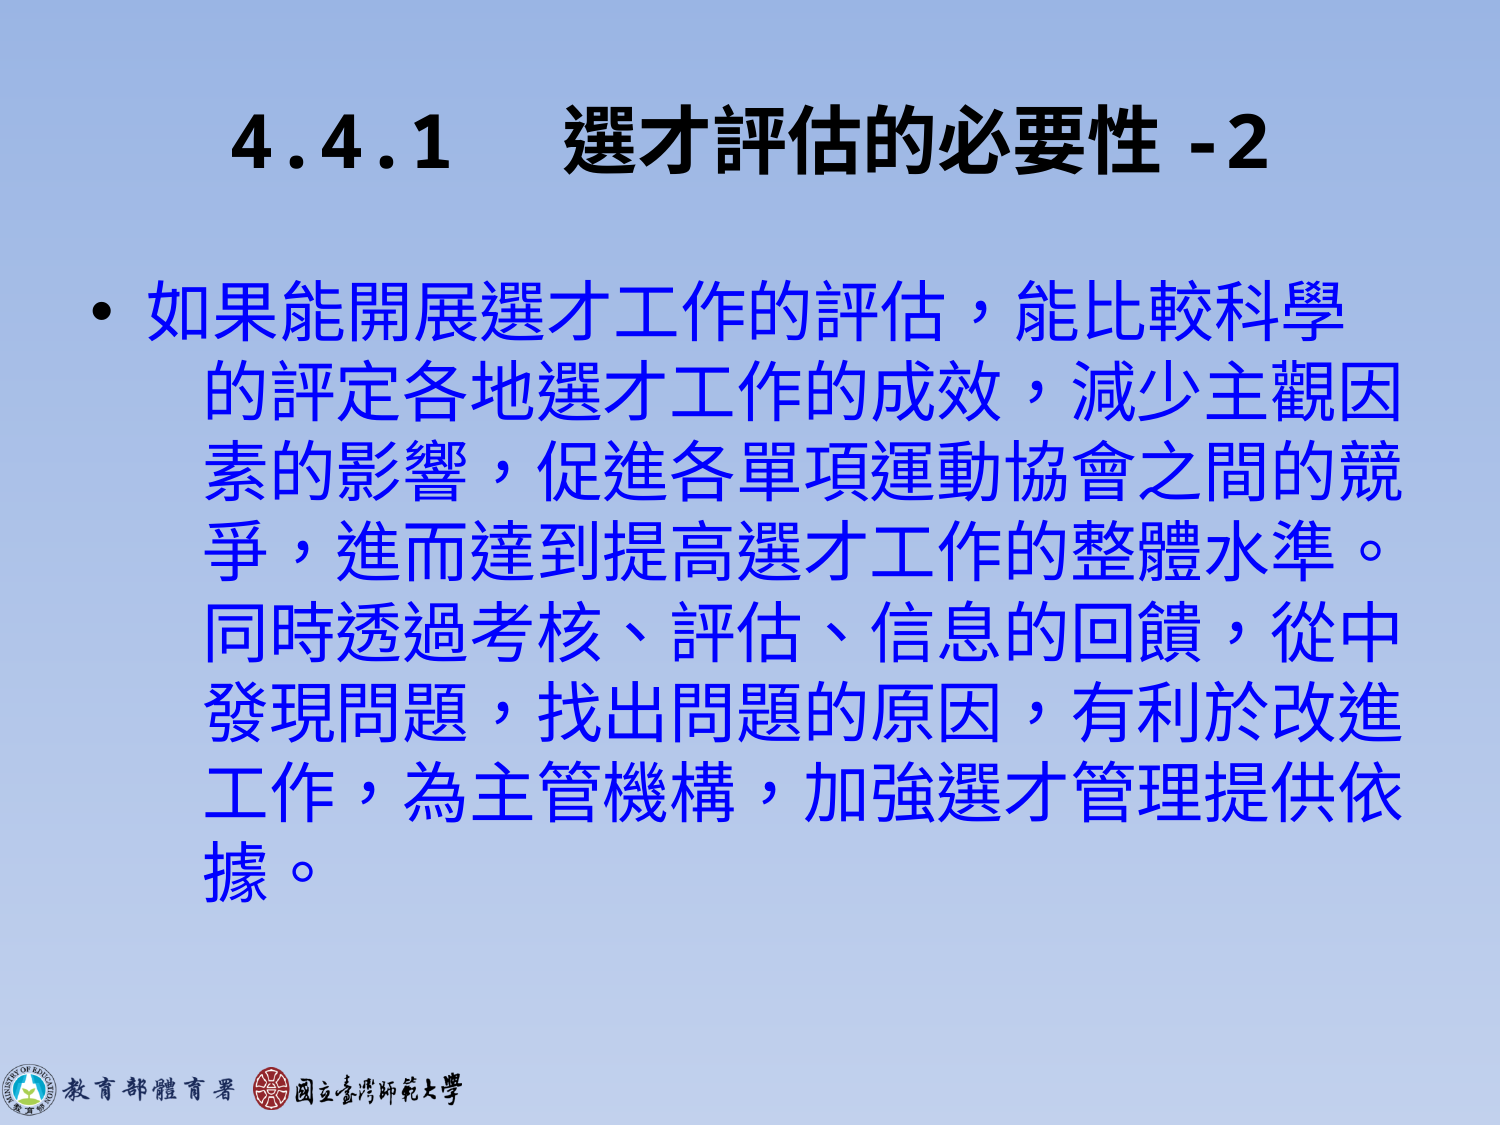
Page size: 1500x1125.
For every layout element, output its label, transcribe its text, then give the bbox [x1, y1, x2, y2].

title 4.4.1 選才評估的必要性-2 [75, 45, 1426, 233]
list 如果能開展選才工作的評估，能比較科學的評定各地選才工作的成效，減少主觀因素的影響，促進各單項運動協會之間的競爭，進而達到提高選才工作的整體水準。同時透過考核、評估、信息的回饋，從中發現問題，找出問題的原因，有利於改進工作，為主管機構，加強選才管理提供依據。 [75, 262, 1426, 1005]
